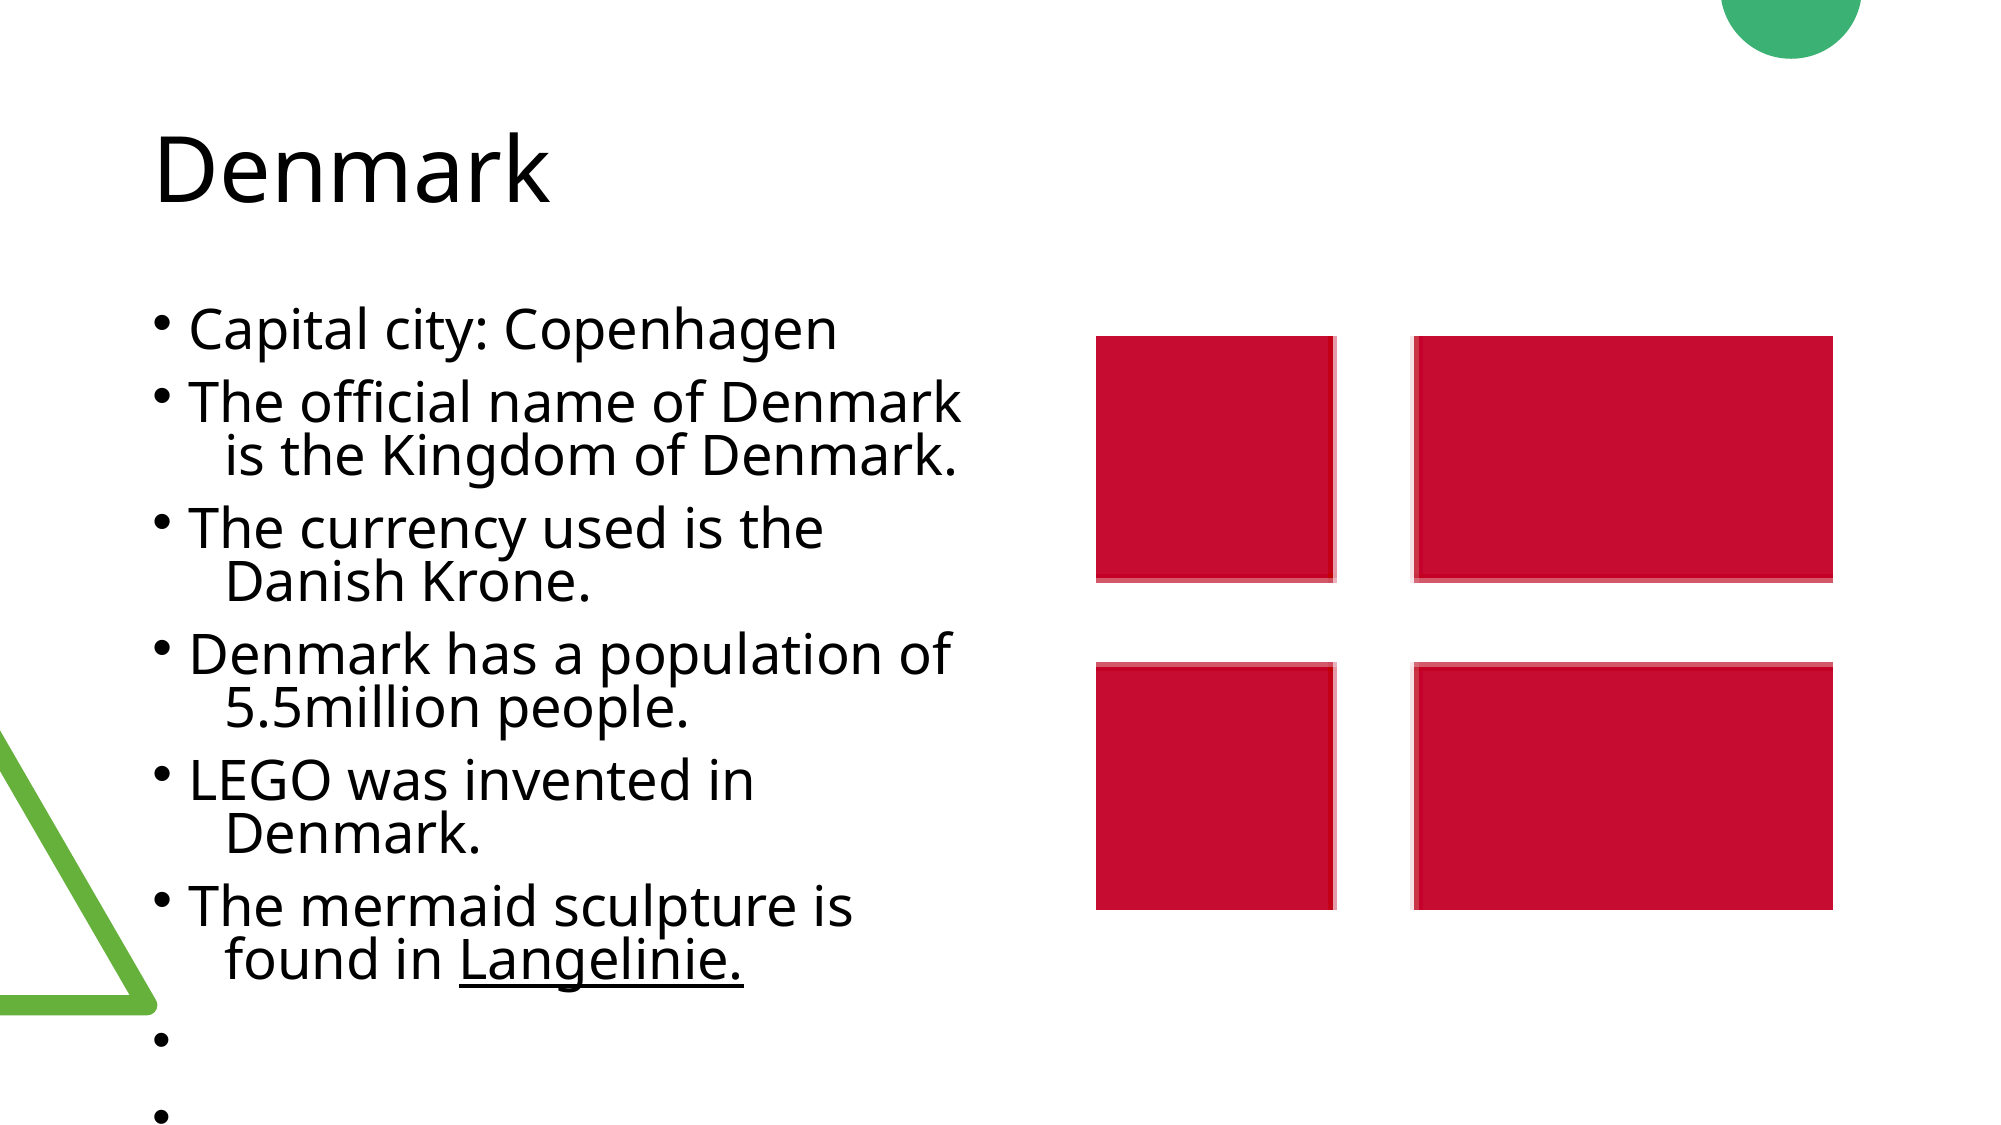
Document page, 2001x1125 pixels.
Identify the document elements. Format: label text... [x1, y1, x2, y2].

list Capital city: Copenhagen The official name of Denmark is the Kingdom of Denmark. The currency used is the Danish Krone. Denmark has a population of 5.5million people. LEGO was invented in Denmark. The mermaid sculpture is found in Langelinie. [137, 299, 988, 1014]
picture [1096, 336, 1833, 910]
title Denmark [137, 59, 1863, 278]
